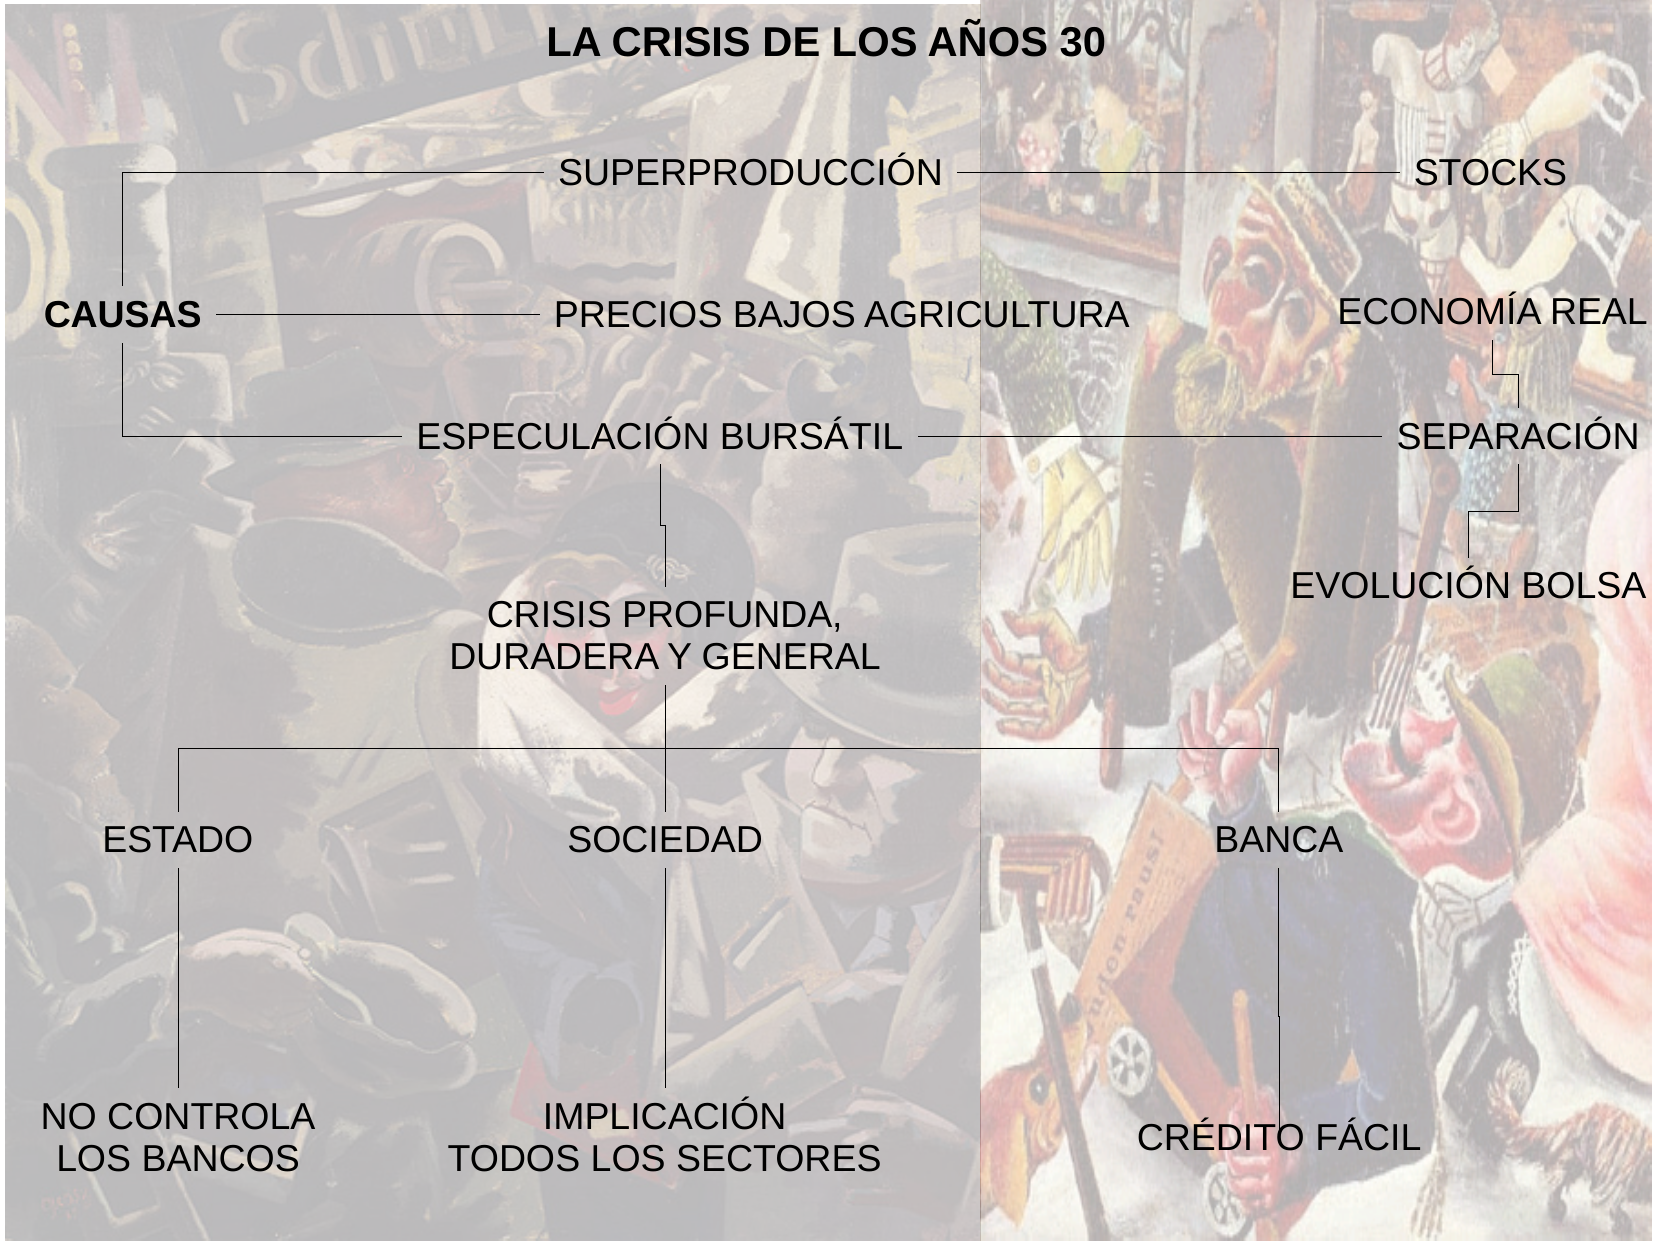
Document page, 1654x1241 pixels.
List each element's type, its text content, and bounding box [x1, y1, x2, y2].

text_box CRISIS PROFUNDA, DURADERA Y GENERAL [434, 586, 896, 686]
text_box SUPERPRODUCCIÓN [543, 143, 958, 201]
text_box ECONOMÍA REAL [1322, 283, 1654, 341]
text_box ESTADO [87, 811, 269, 869]
text_box CRÉDITO FÁCIL [1122, 1108, 1437, 1166]
text_box ESPECULACIÓN BURSÁTIL [401, 407, 919, 465]
text_box EVOLUCIÓN BOLSA [1275, 557, 1654, 615]
picture [1493, 341, 1652, 407]
text_box PRECIOS BAJOS AGRICULTURA [539, 285, 1146, 343]
picture [1469, 465, 1652, 557]
text_box NO CONTROLA LOS BANCOS [25, 1087, 331, 1187]
text_box SOCIEDAD [552, 811, 778, 869]
text_box BANCA [1199, 811, 1359, 869]
text_box LA CRISIS DE LOS AÑOS 30 [531, 10, 1233, 83]
text_box SEPARACIÓN [1381, 407, 1654, 465]
text_box STOCKS [1399, 143, 1583, 201]
text_box IMPLICACIÓN TODOS LOS SECTORES [432, 1087, 898, 1187]
text_box CAUSAS [28, 285, 215, 344]
picture [5, 0, 1652, 1241]
